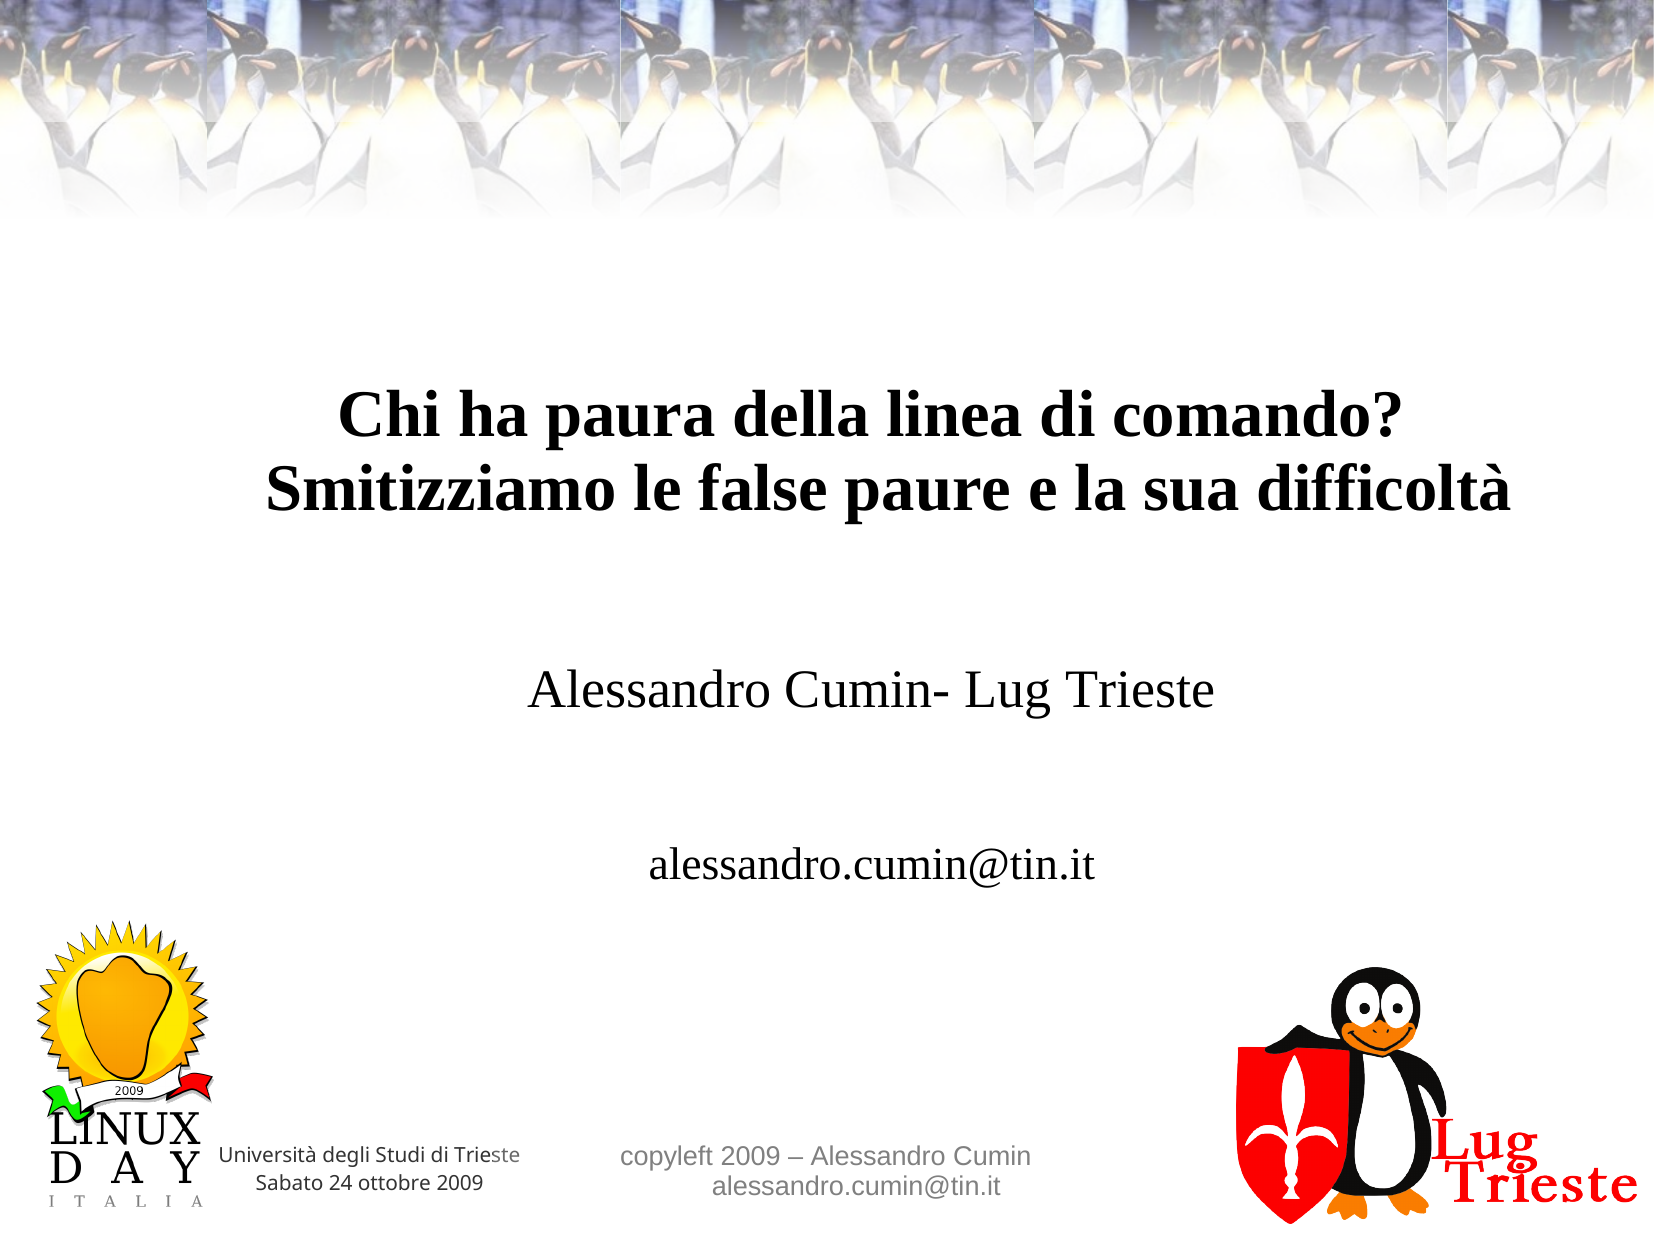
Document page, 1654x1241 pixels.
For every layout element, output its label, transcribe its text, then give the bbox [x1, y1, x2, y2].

picture [36, 920, 214, 1207]
subtitle Chi ha paura della linea di comando? Smitizziamo le false paure e la sua difficoltà Alessandro Cumin- Lug Trieste alessandro.cumin@tin.it [141, 252, 1568, 1015]
picture [1236, 967, 1637, 1224]
